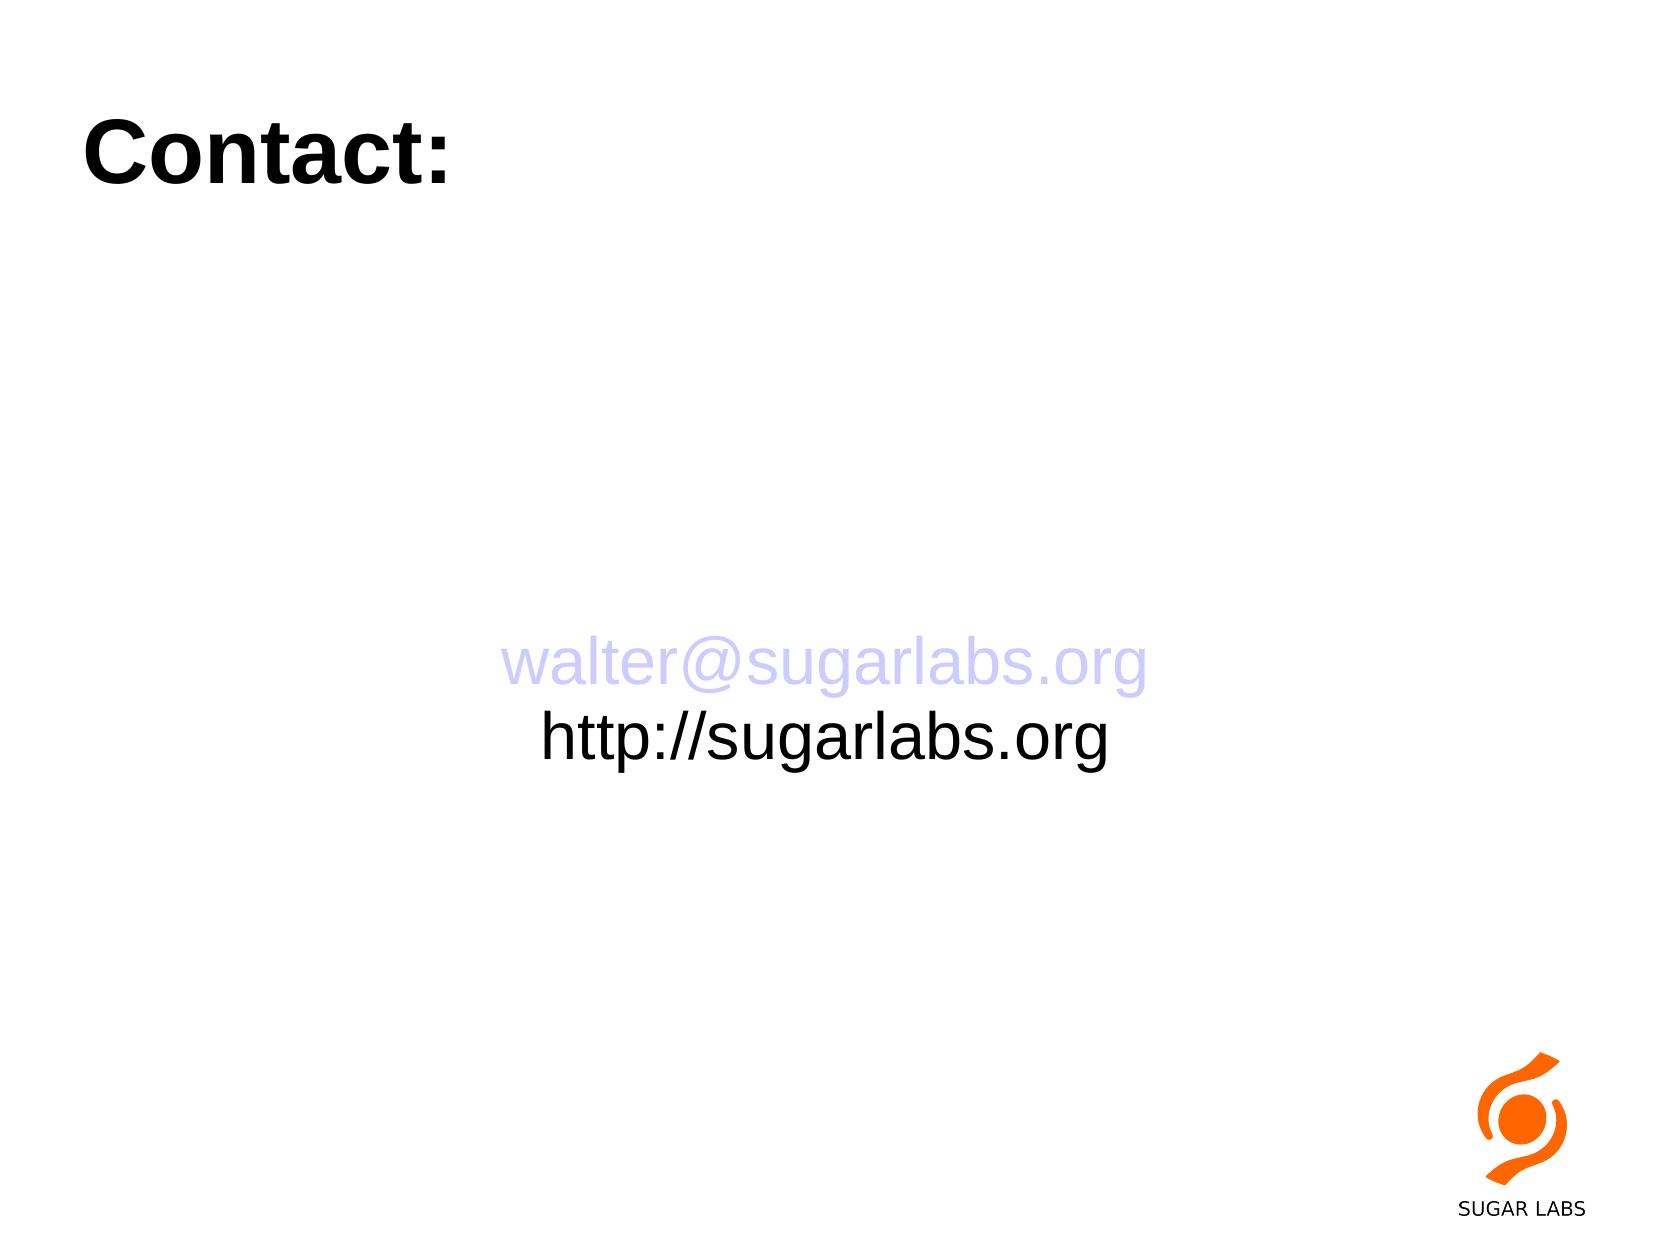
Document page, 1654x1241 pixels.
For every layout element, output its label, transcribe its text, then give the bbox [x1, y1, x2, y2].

subtitle walter@sugarlabs.org http://sugarlabs.org [82, 297, 1569, 1100]
title Contact: [82, 56, 1569, 248]
picture [1459, 1052, 1585, 1216]
